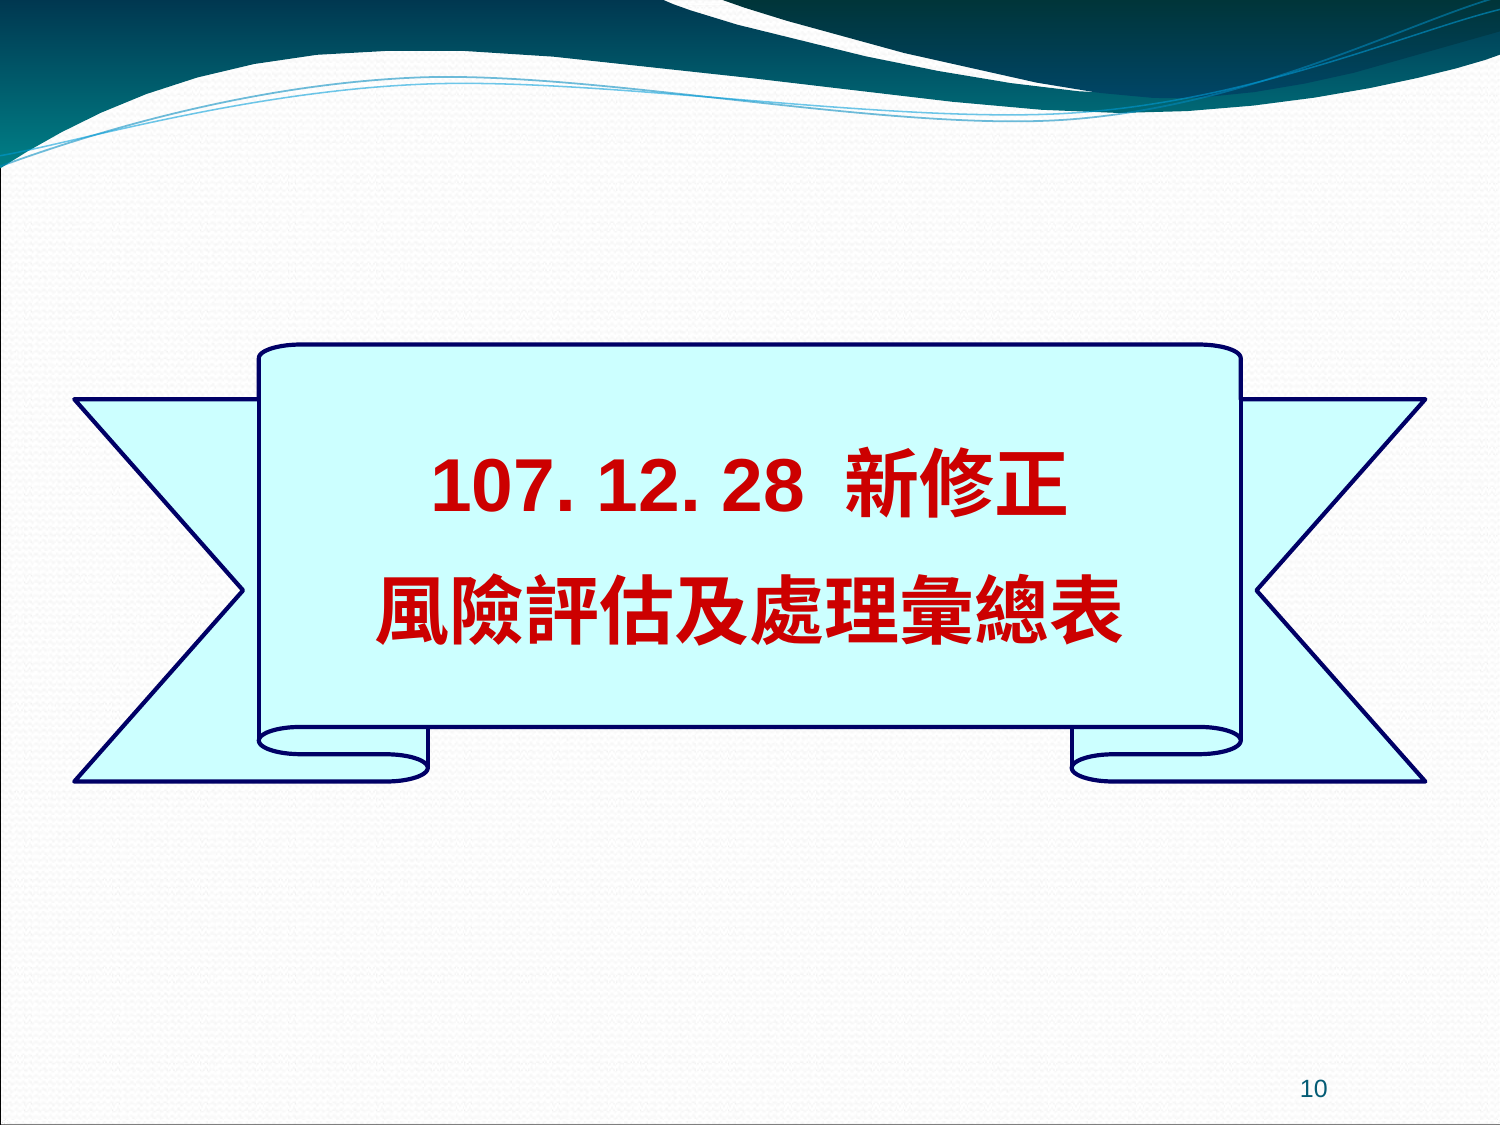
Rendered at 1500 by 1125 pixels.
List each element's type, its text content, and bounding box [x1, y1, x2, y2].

text_box [1299, 1042, 1426, 1103]
text_box 107. 12. 28 新修正 風險評估及處理彙總表 [74, 344, 1426, 782]
